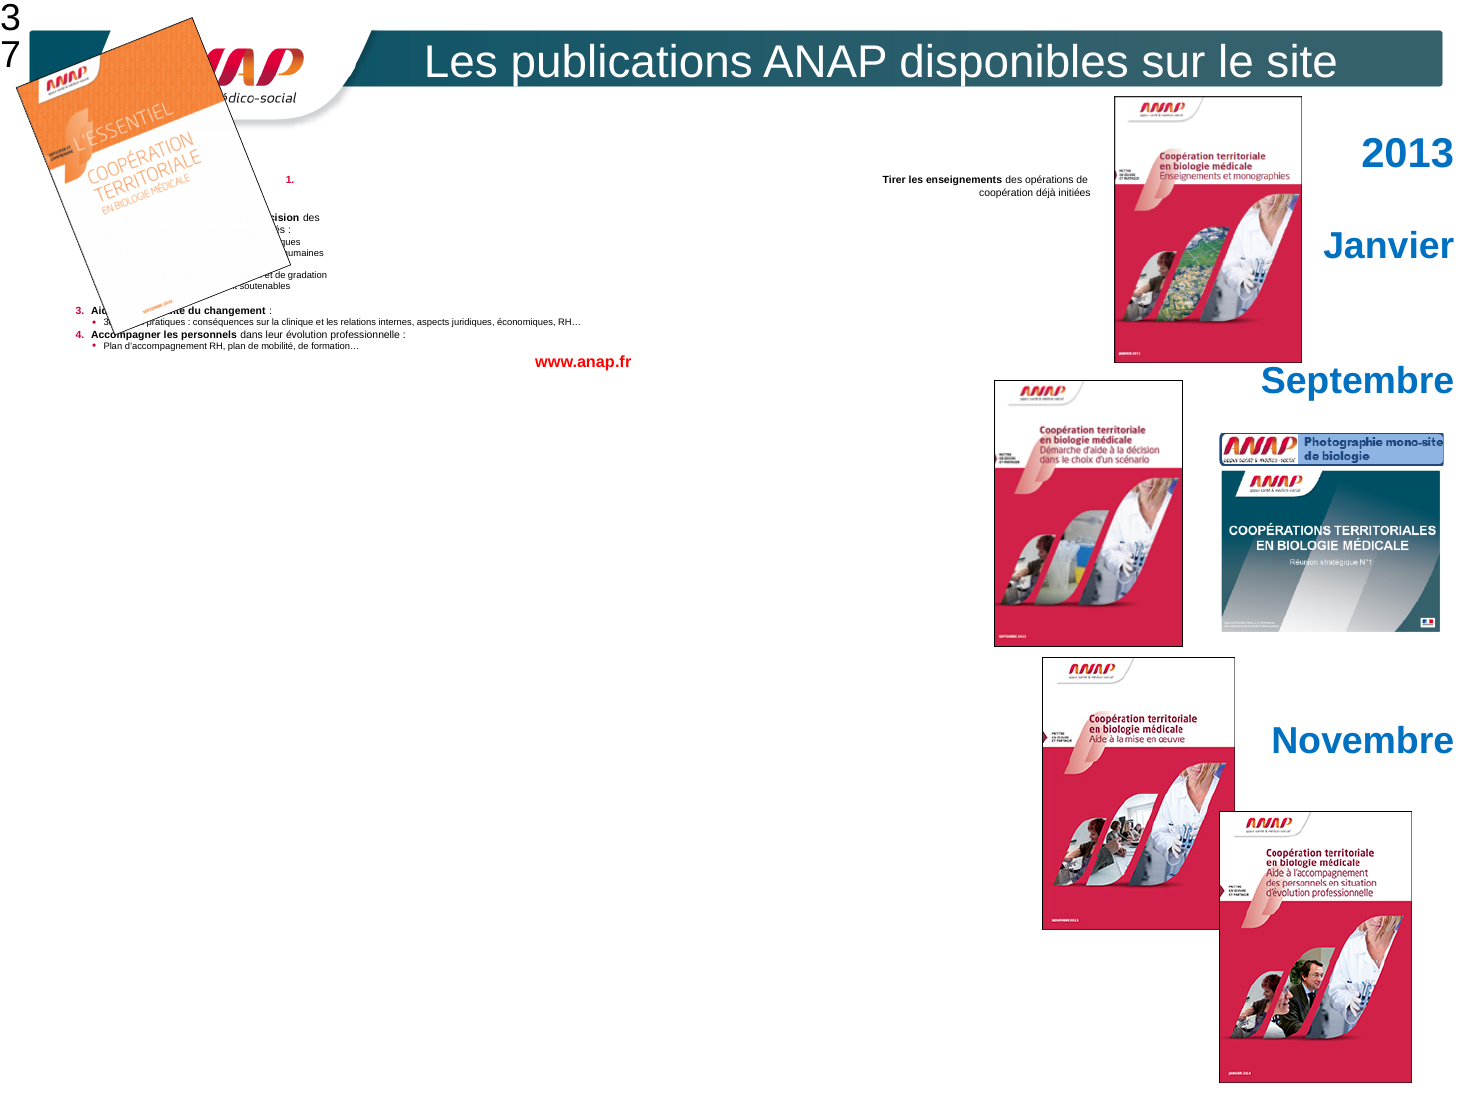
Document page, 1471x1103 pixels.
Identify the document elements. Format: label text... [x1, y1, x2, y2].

picture [1042, 657, 1412, 1083]
picture [1114, 96, 1302, 363]
title Les publications ANAP disponibles sur le site [372, 31, 1442, 216]
picture [1219, 433, 1444, 466]
text_box 2013 Janvier Septembre Novembre [1242, 126, 1455, 897]
picture [1219, 467, 1444, 634]
picture [994, 380, 1182, 646]
list Tirer les enseignements des opérations de coopération déjà initiées Développer des outils d’aide à la décision des scénarios de coopération les plus adaptés : Répondre aux exigences des activités cliniques Tenir compte de l’évolution des ressources humaines Maintenir une accessibilité pour les usagers Aboutir à des scénarios d’organisation et de gradation sur le territoire économiquement soutenables Aider à la conduite du changement : 30 Fiches pratiques : conséquences sur la clinique et les relations internes, aspects juridiques, économiques, RH… Accompagner les personnels dans leur évolution professionnelle : Plan d’accompagnement RH, plan de mobilité, de formation… www.anap.fr [75, 173, 1092, 374]
picture [0, 0, 1471, 335]
